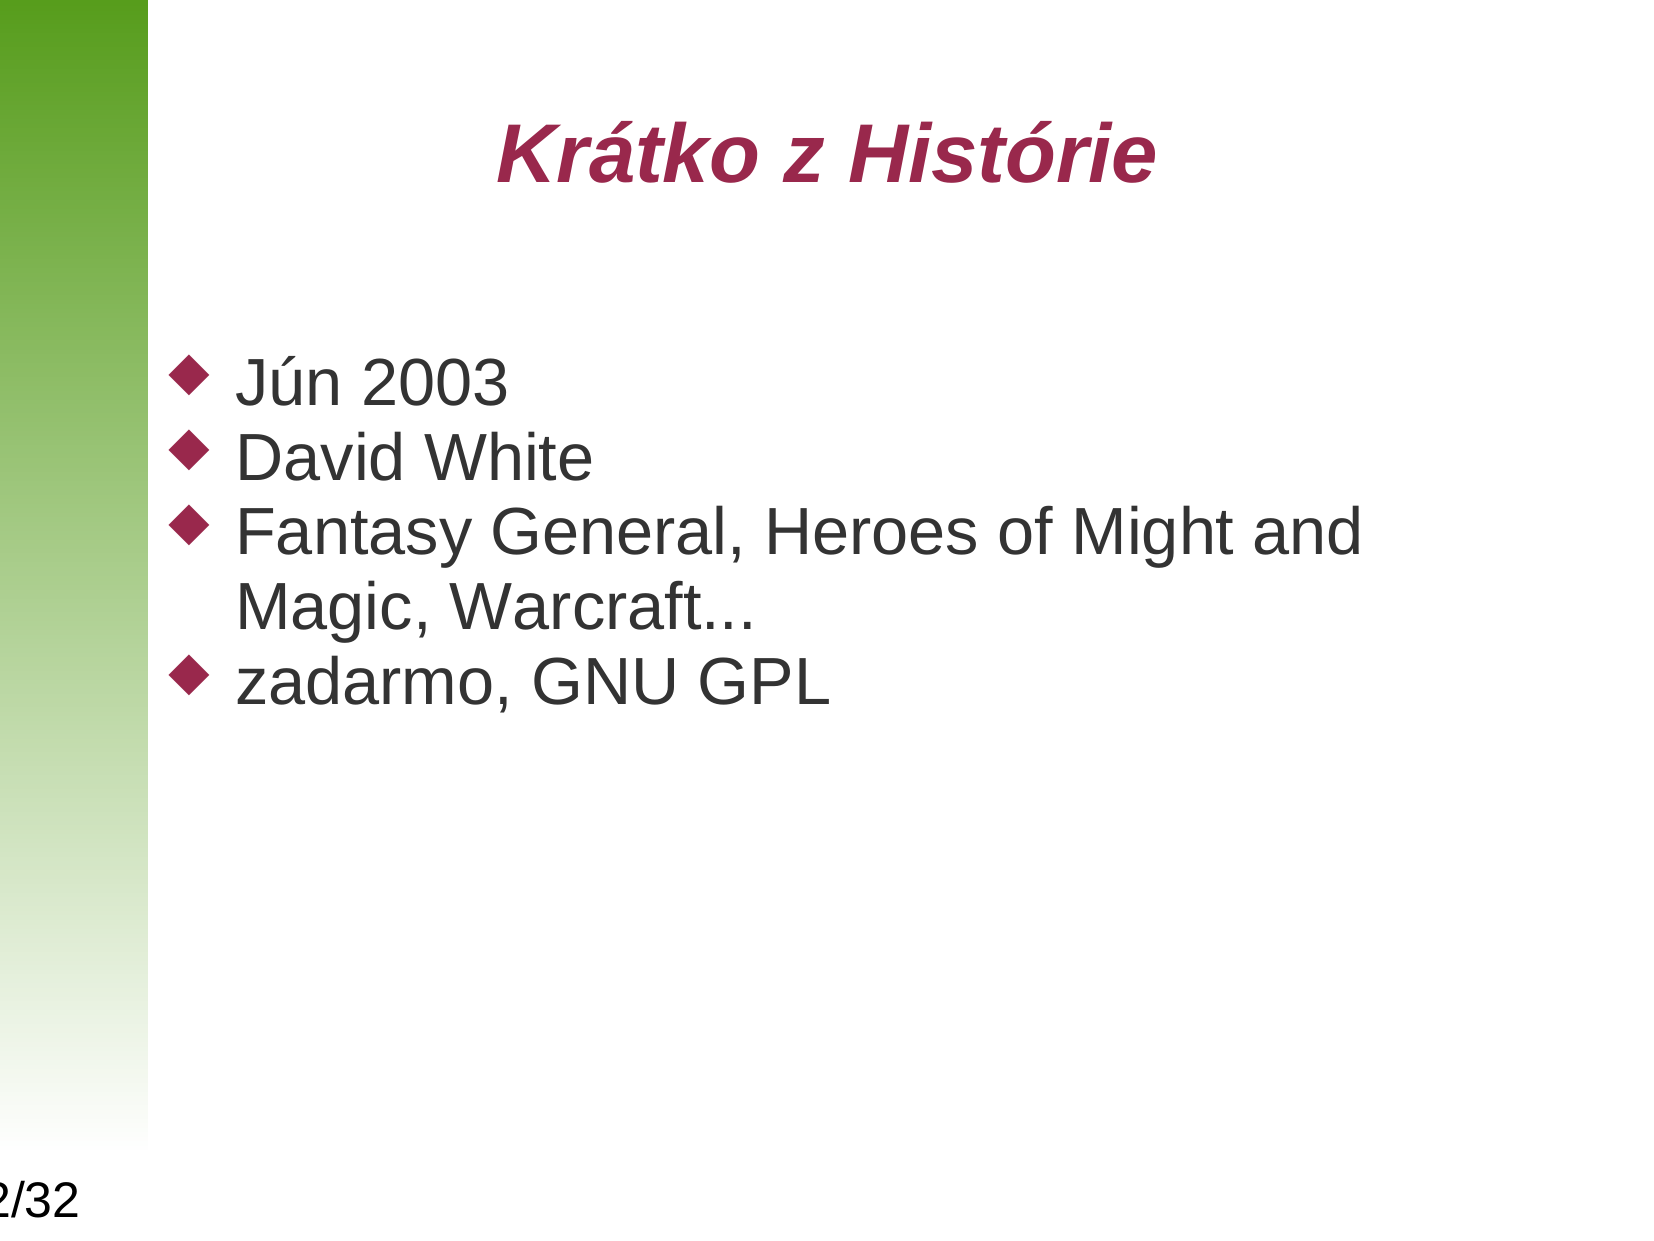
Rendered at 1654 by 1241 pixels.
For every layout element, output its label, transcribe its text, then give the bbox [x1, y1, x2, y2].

list Jún 2003 David White Fantasy General, Heroes of Might and Magic, Warcraft... zadarmo, GNU GPL [152, 344, 1534, 1127]
title Krátko z Histórie [121, 49, 1534, 257]
